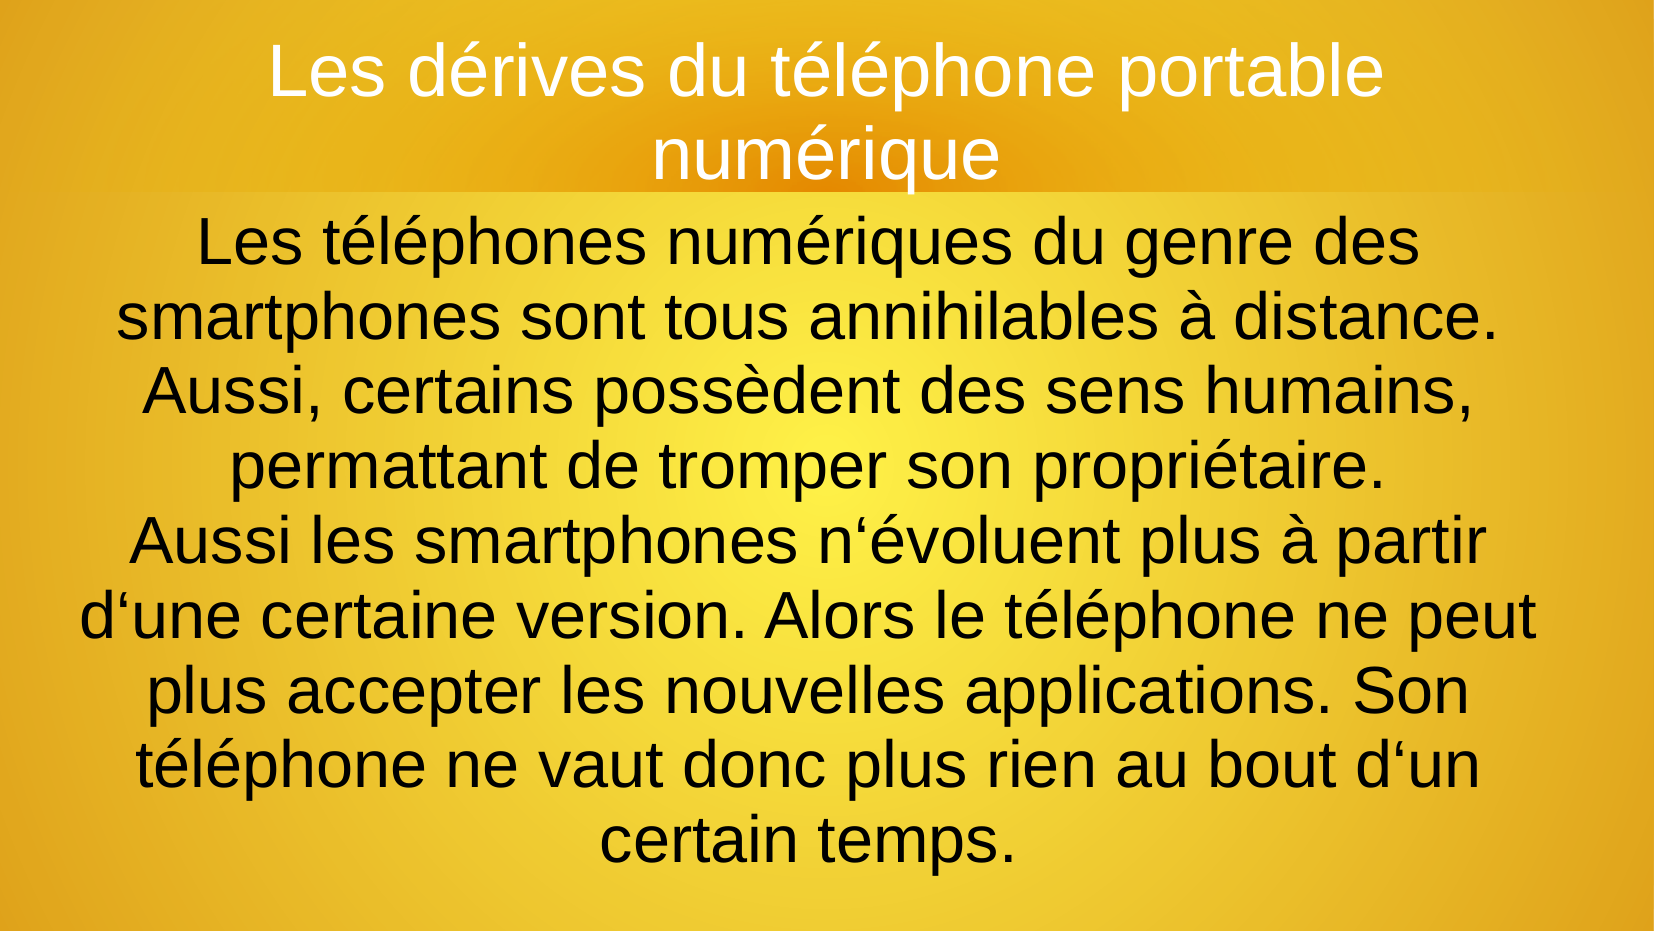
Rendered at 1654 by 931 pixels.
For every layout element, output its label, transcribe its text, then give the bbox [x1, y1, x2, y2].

subtitle Les téléphones numériques du genre des smartphones sont tous annihilables à distance. Aussi, certains possèdent des sens humains, permattant de tromper son propriétaire. Aussi les smartphones n‘évoluent plus à partir d‘une certaine version. Alors le téléphone ne peut plus accepter les nouvelles applications. Son téléphone ne vaut donc plus rien au bout d‘un certain temps. [47, 195, 1571, 886]
title Les dérives du téléphone portable numérique [82, 29, 1571, 195]
